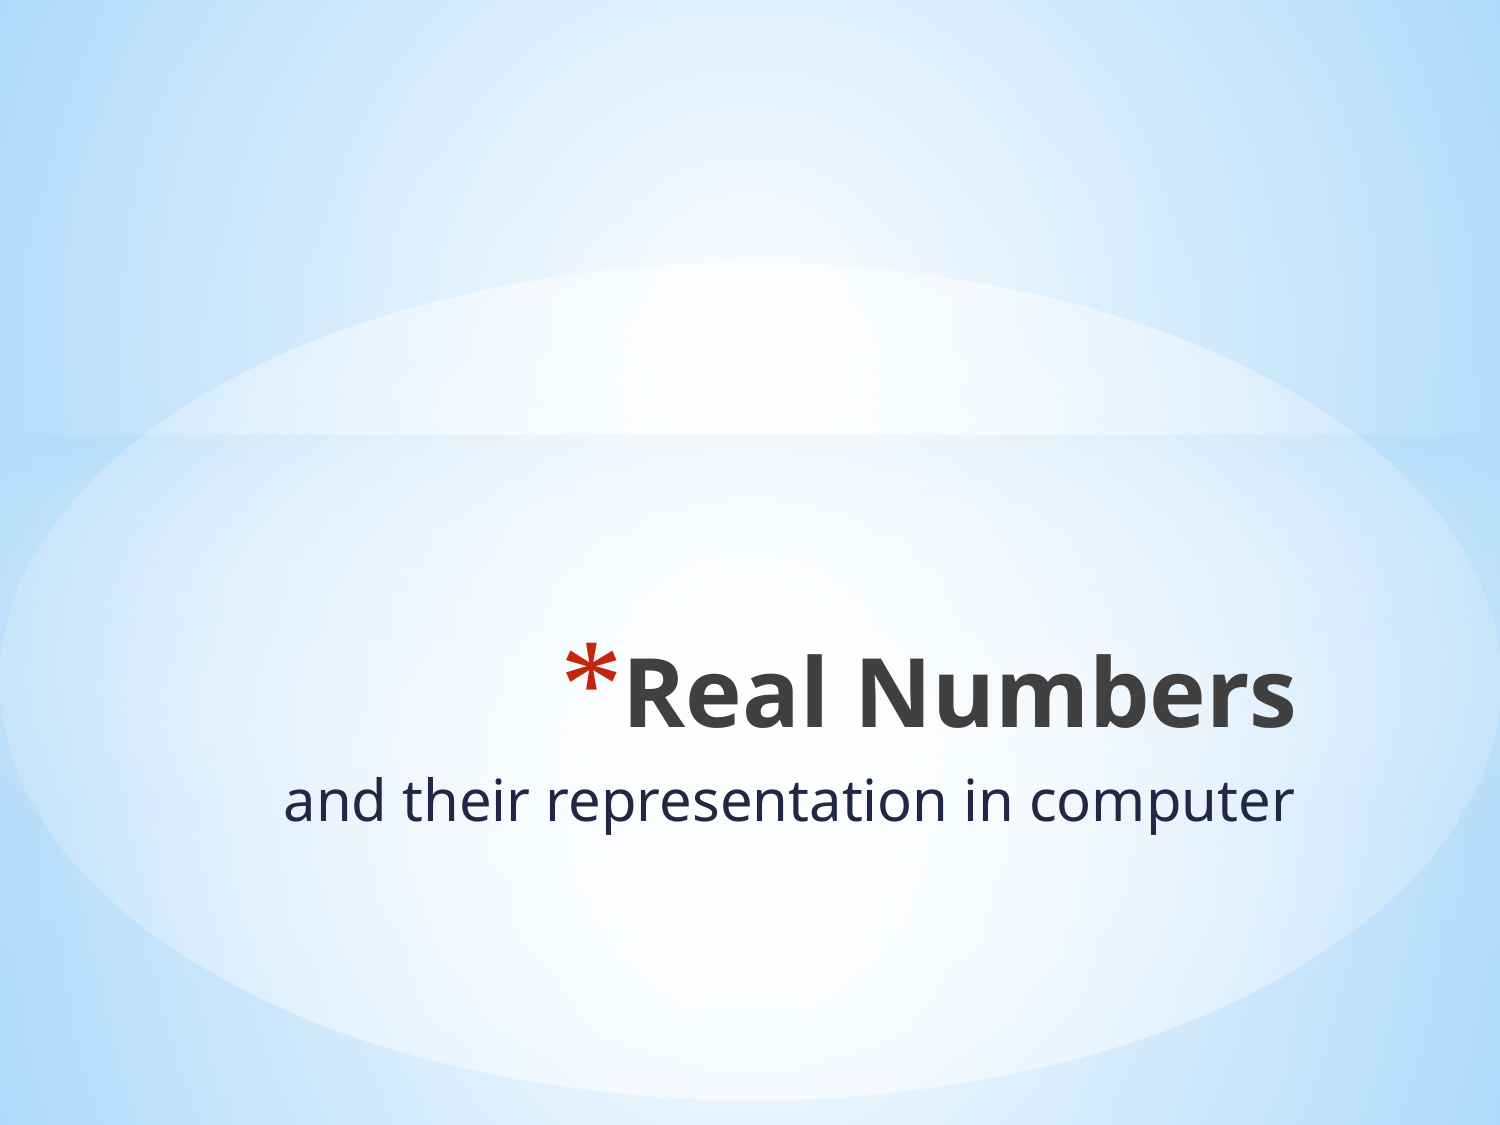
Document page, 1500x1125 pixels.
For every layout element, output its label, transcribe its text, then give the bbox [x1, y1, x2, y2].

list and their representation in computer [237, 755, 1312, 893]
title Real Numbers [333, 356, 1313, 754]
